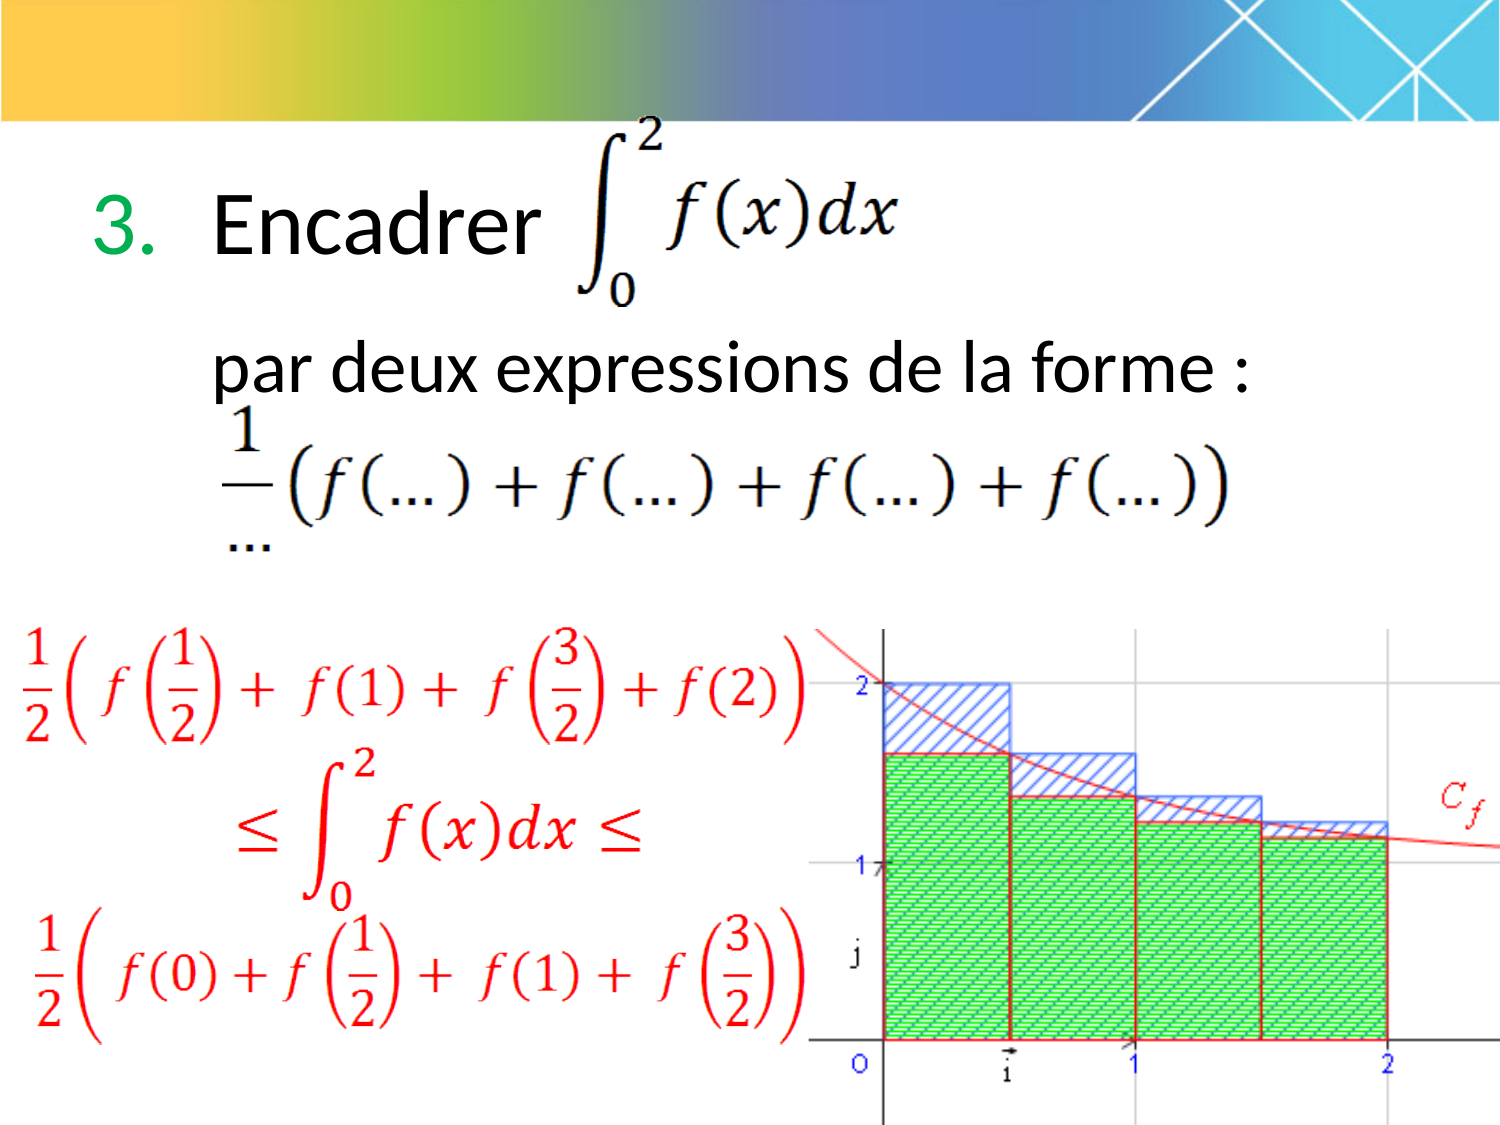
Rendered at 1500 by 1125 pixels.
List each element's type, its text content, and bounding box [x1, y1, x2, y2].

title Encadrer par deux expressions de la forme : [75, 100, 1500, 416]
picture [23, 621, 1500, 1125]
picture [0, 0, 1500, 123]
picture [222, 398, 1234, 554]
picture [574, 105, 900, 308]
